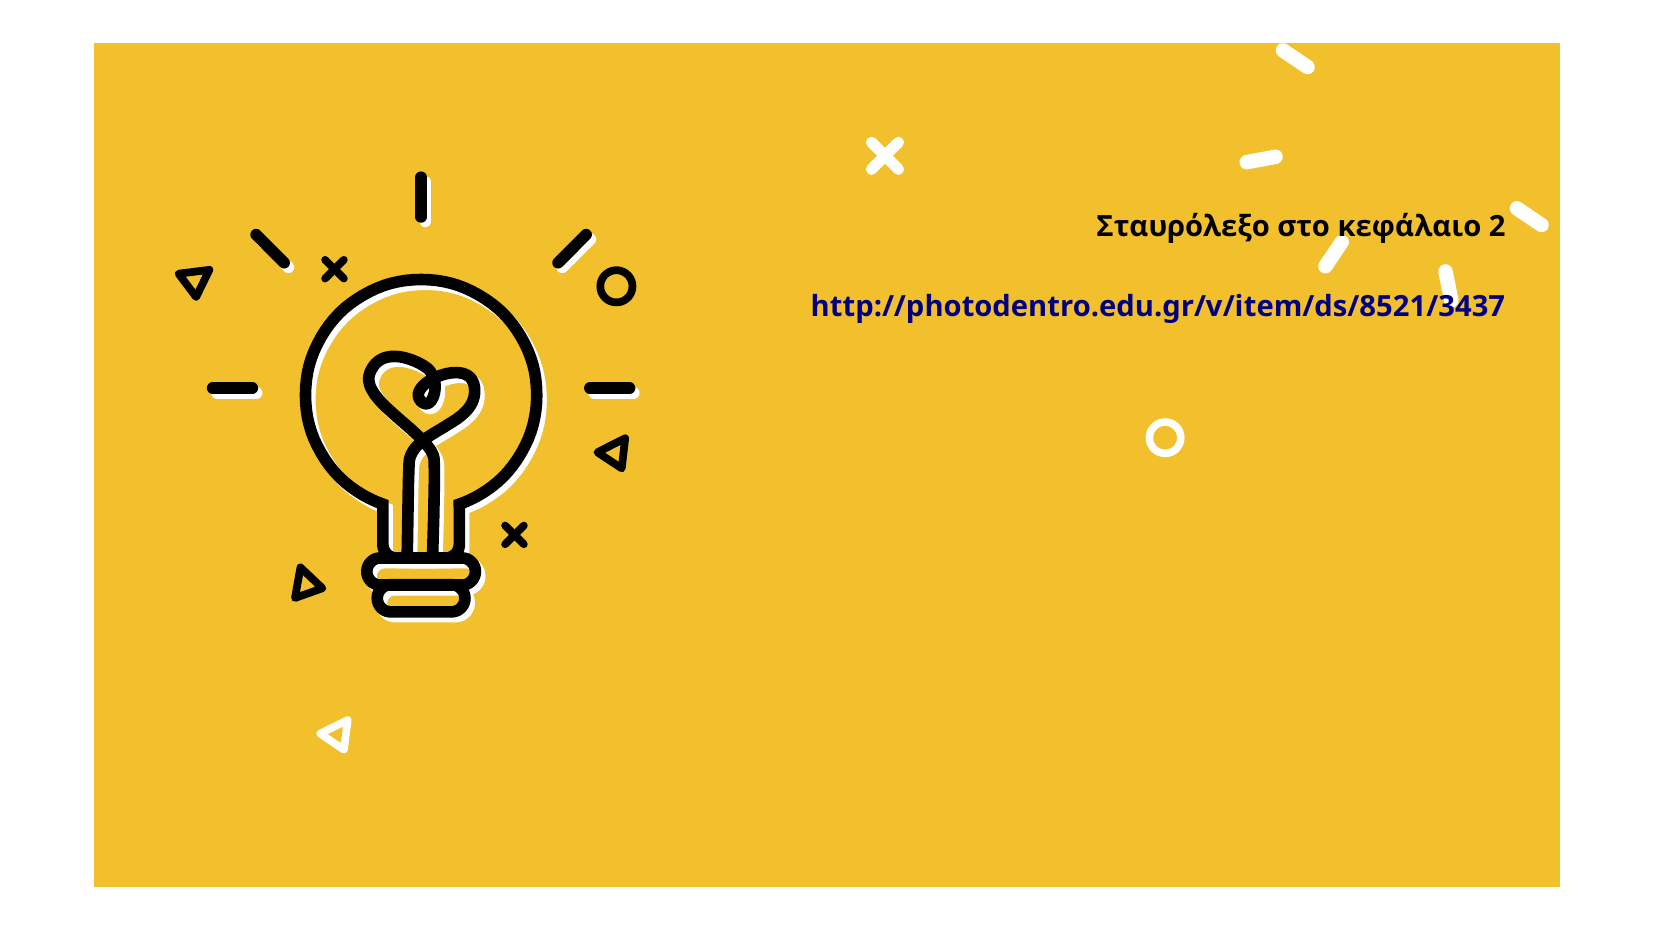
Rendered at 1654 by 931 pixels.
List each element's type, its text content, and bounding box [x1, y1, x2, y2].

text_box Σταυρόλεξο στο κεφάλαιο 2 http://photodentro.edu.gr/v/item/ds/8521/3437 [649, 205, 1506, 405]
